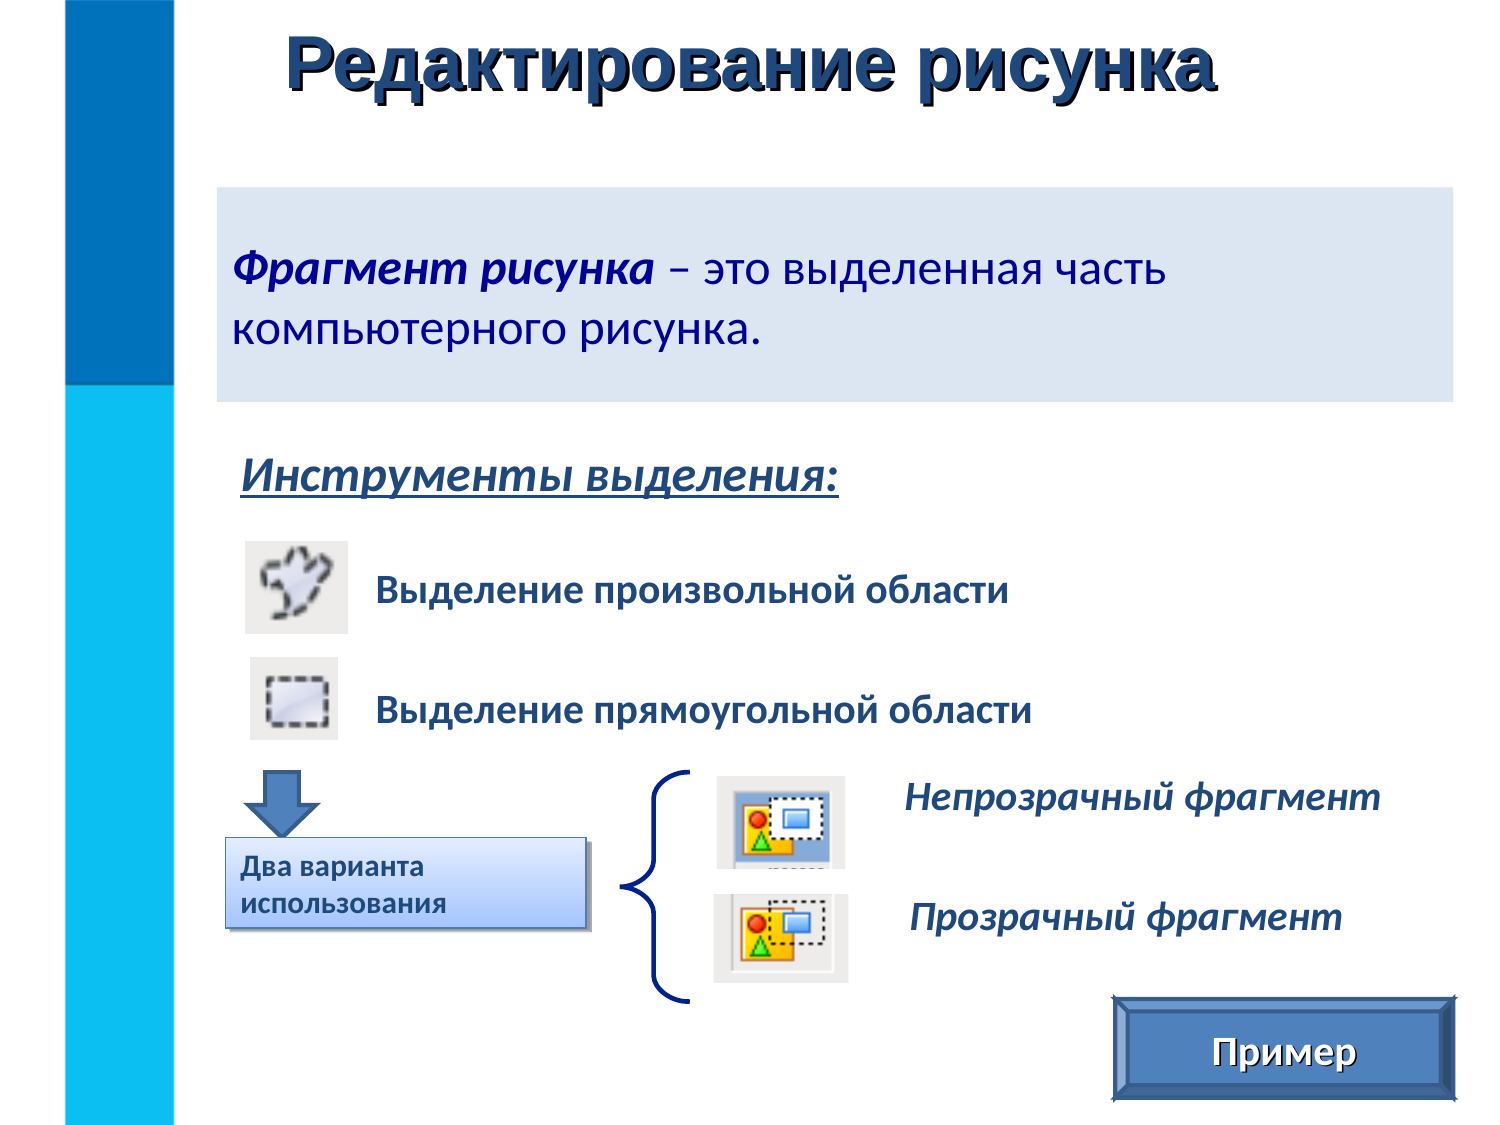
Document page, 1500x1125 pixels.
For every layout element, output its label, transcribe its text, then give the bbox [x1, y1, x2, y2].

text_box Выделение произвольной области [360, 553, 1318, 620]
text_box Непрозрачный фрагмент [867, 761, 1420, 827]
text_box Два варианта использования [225, 837, 587, 928]
text_box Выделение прямоугольной области [360, 673, 1318, 740]
text_box Пример [1128, 1012, 1440, 1085]
title Редактирование рисунка [75, 0, 1426, 118]
text_box Инструменты выделения: [225, 433, 1104, 509]
text_box Прозрачный фрагмент [867, 881, 1386, 947]
picture [0, 0, 1500, 1125]
text_box [248, 772, 316, 837]
text_box Фрагмент рисунка – это выделенная часть компьютерного рисунка. [216, 187, 1454, 402]
